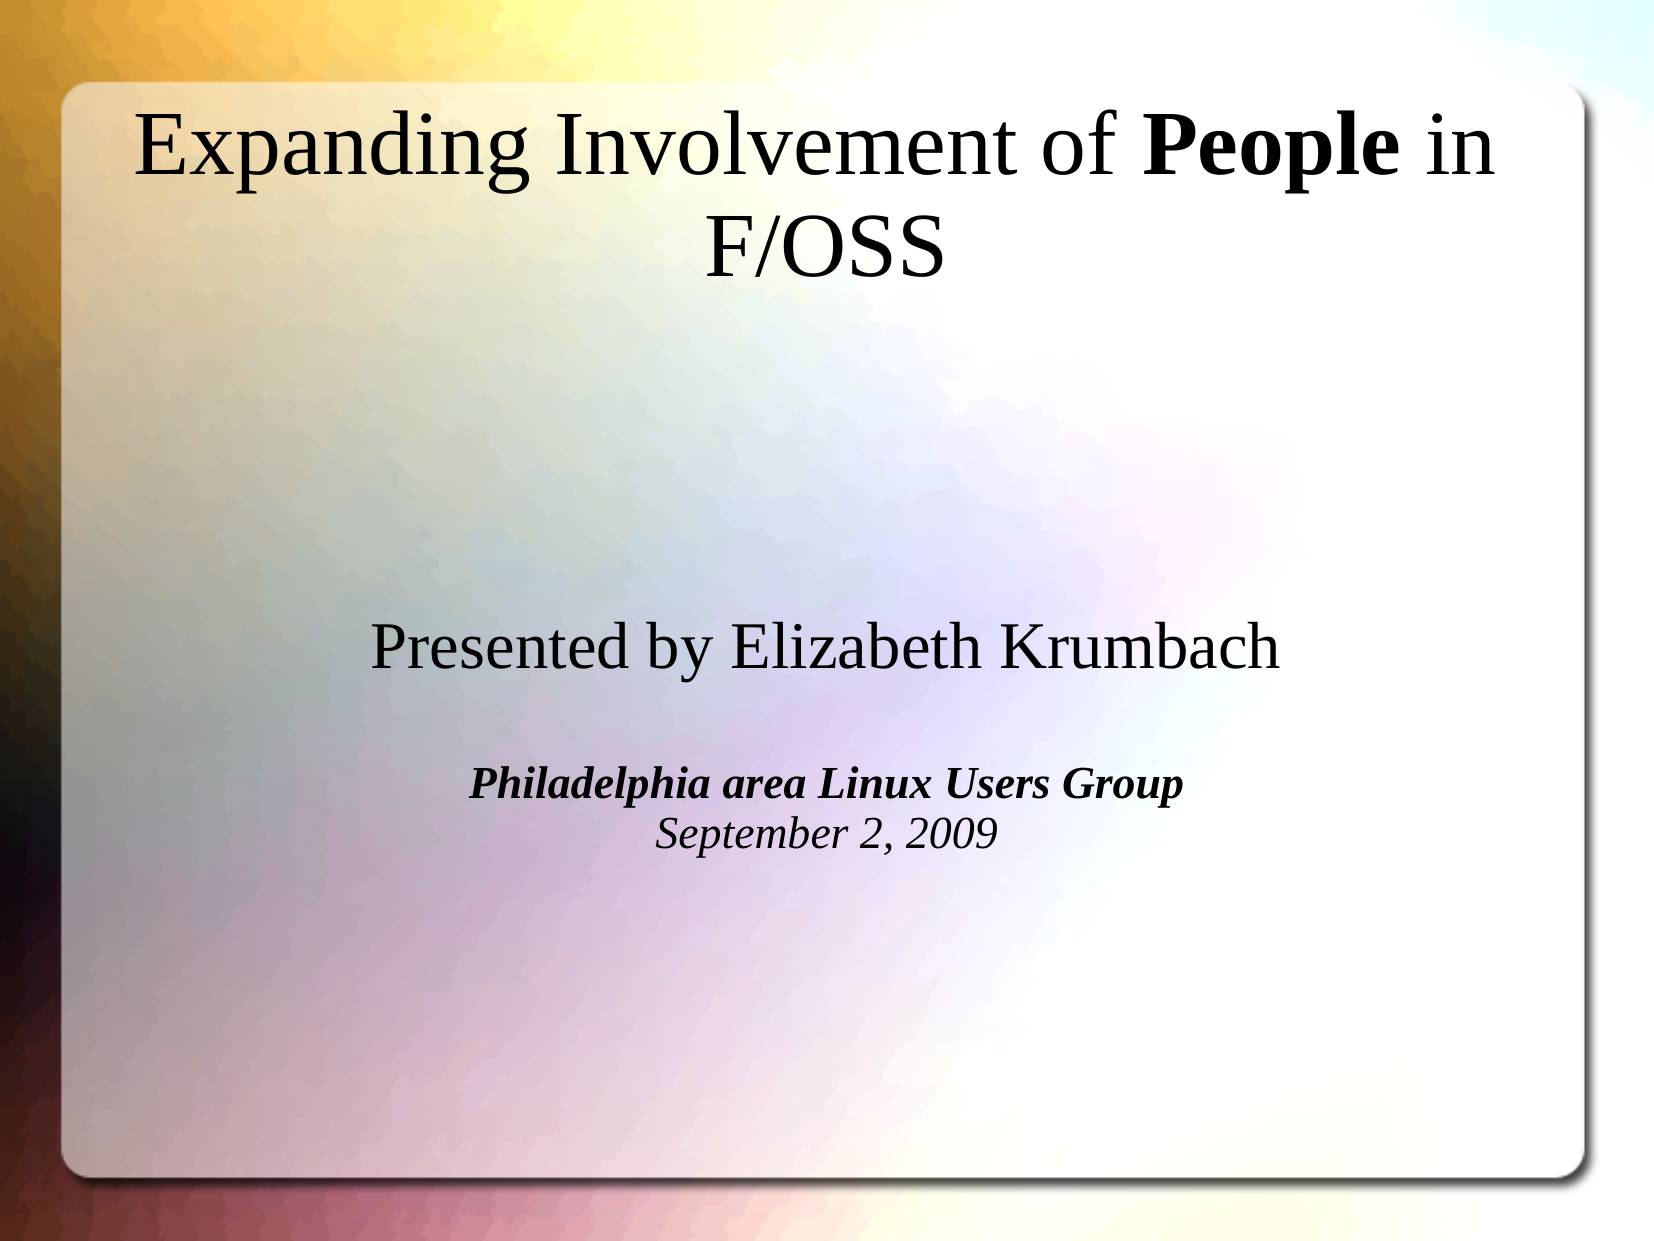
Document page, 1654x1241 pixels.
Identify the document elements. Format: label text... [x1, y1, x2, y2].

subtitle Presented by Elizabeth Krumbach Philadelphia area Linux Users Group September 2, 2009 [82, 332, 1571, 1136]
picture [0, 0, 1654, 1241]
title Expanding Involvement of People in F/OSS [82, 90, 1571, 298]
